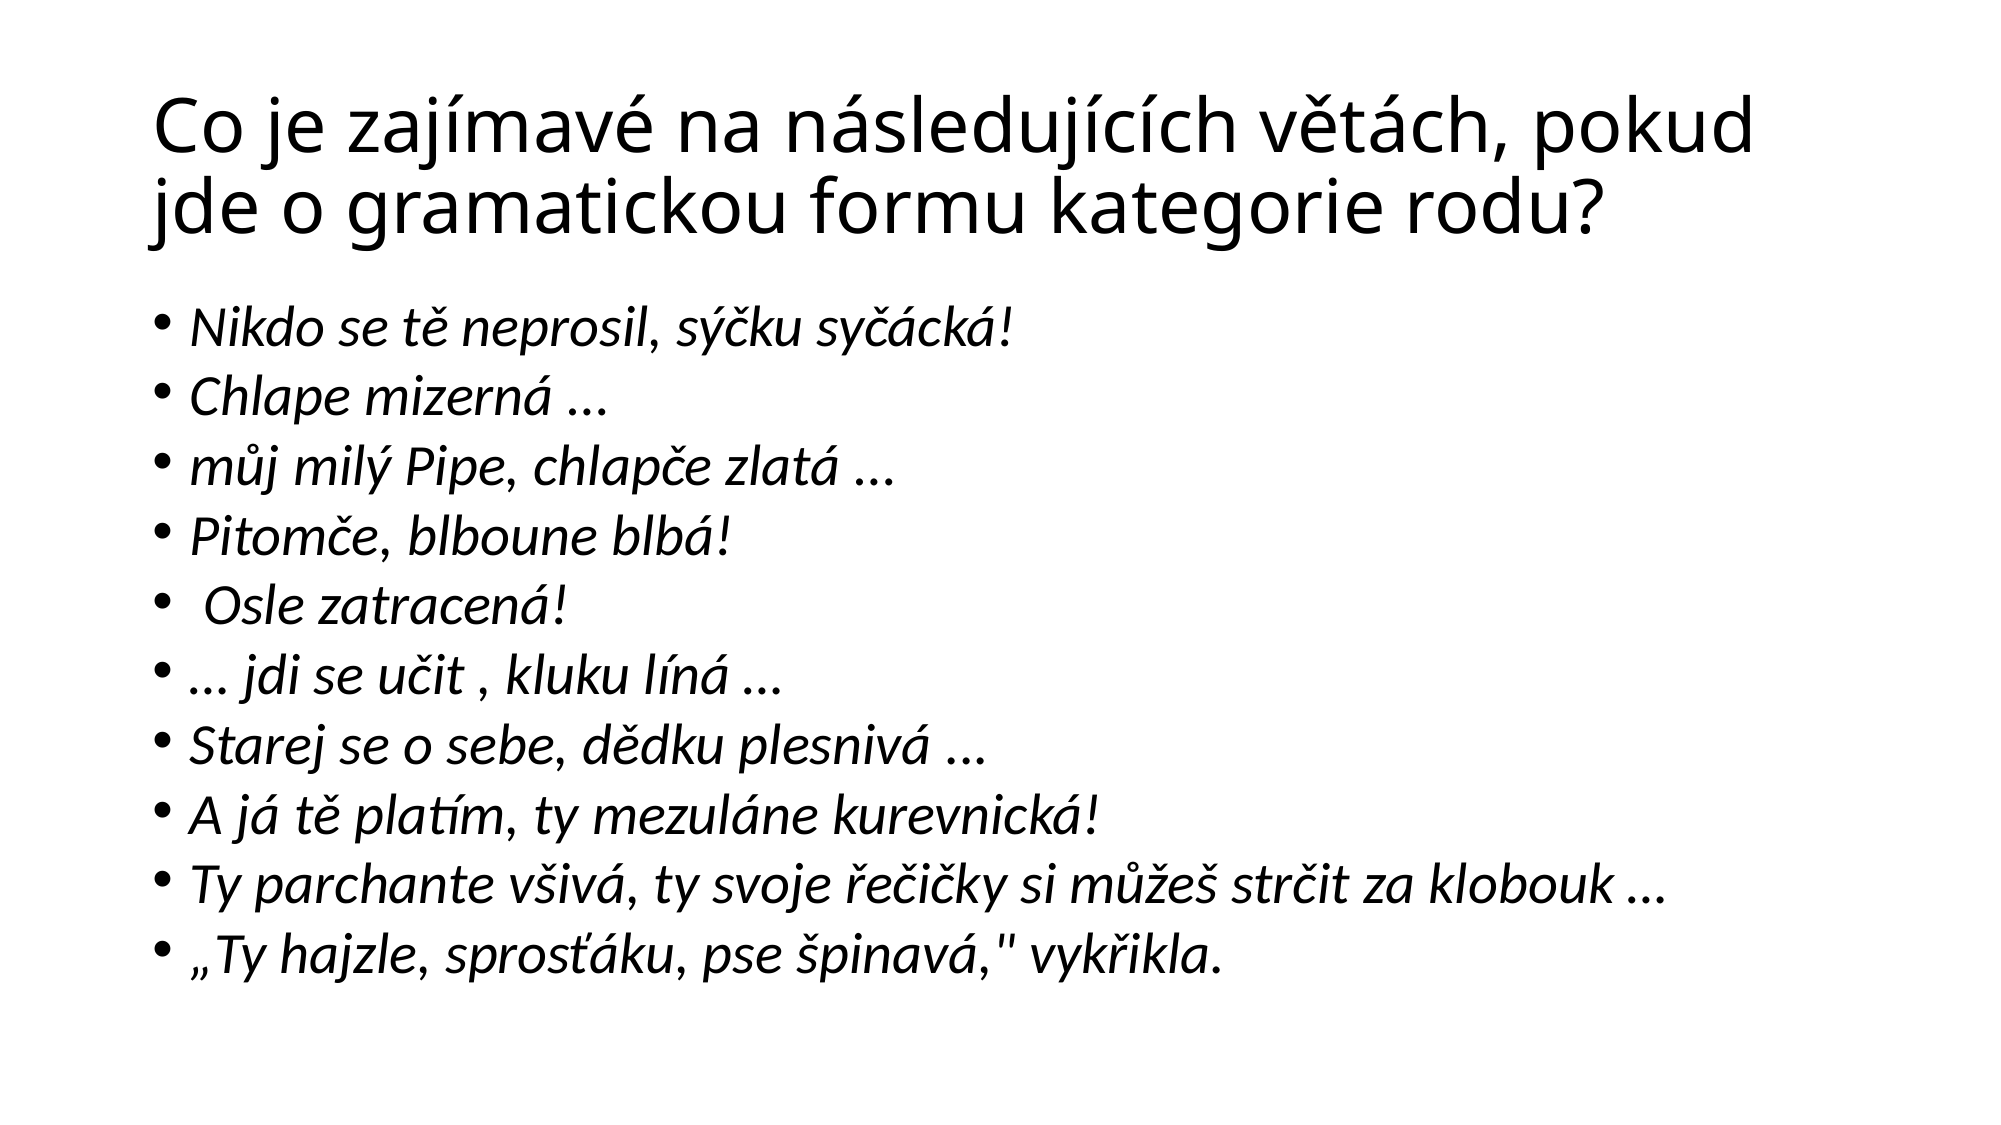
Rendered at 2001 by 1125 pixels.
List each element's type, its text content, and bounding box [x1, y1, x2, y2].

list Nikdo se tě neprosil, sýčku syčácká! Chlape mizerná … můj milý Pipe, chlapče zlatá … Pitomče, blboune blbá! Osle zatracená! … jdi se učit , kluku líná … Starej se o sebe, dědku plesnivá ... A já tě platím, ty mezuláne kurevnická! Ty parchante všivá, ty svoje řečičky si můžeš strčit za klobouk … „Ty hajzle, sprosťáku, pse špinavá," vykřikla. [137, 299, 1863, 1014]
title Co je zajímavé na následujících větách, pokud jde o gramatickou formu kategorie rodu? [137, 59, 1863, 278]
